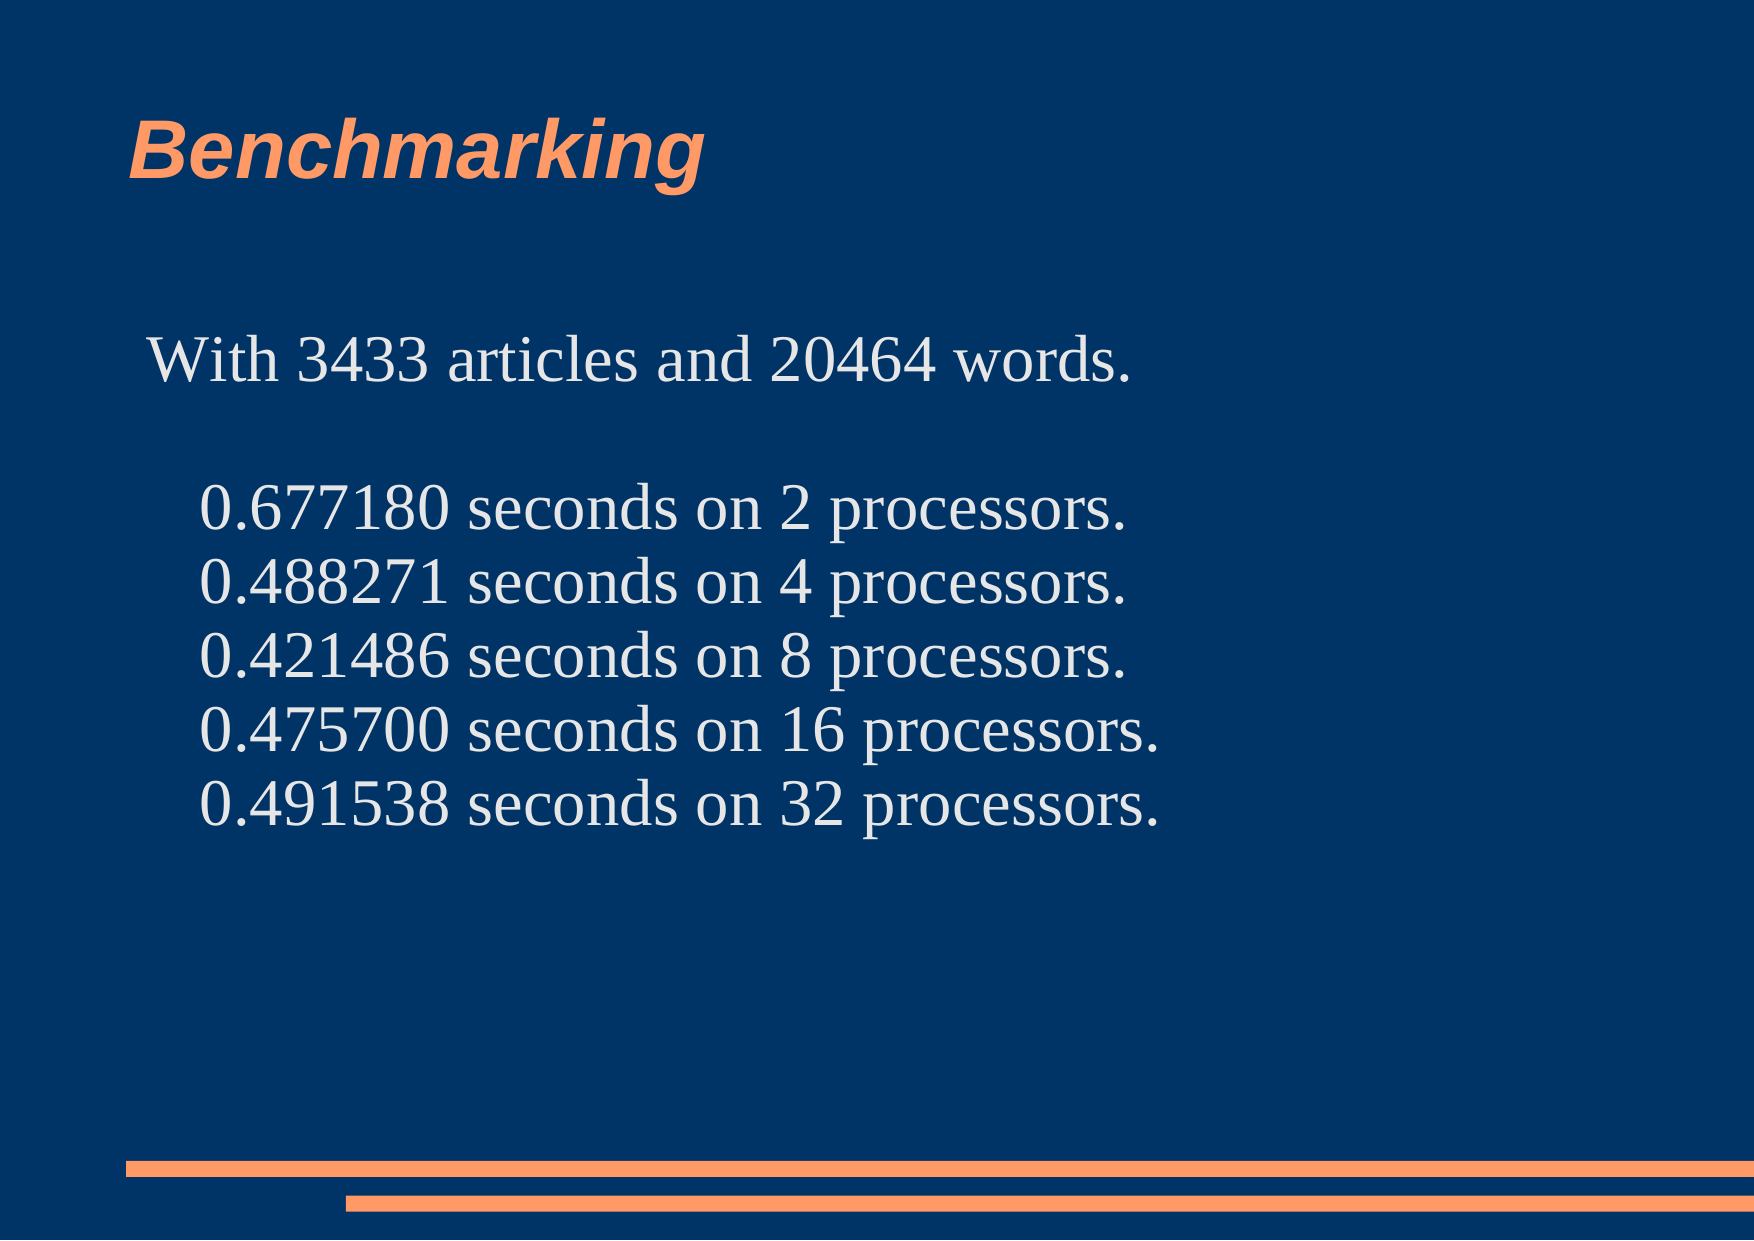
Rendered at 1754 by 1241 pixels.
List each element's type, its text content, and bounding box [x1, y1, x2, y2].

list With 3433 articles and 20464 words. 0.677180 seconds on 2 processors. 0.488271 seconds on 4 processors. 0.421486 seconds on 8 processors. 0.475700 seconds on 16 processors. 0.491538 seconds on 32 processors. [128, 322, 1656, 1133]
title Benchmarking [128, 46, 1627, 254]
